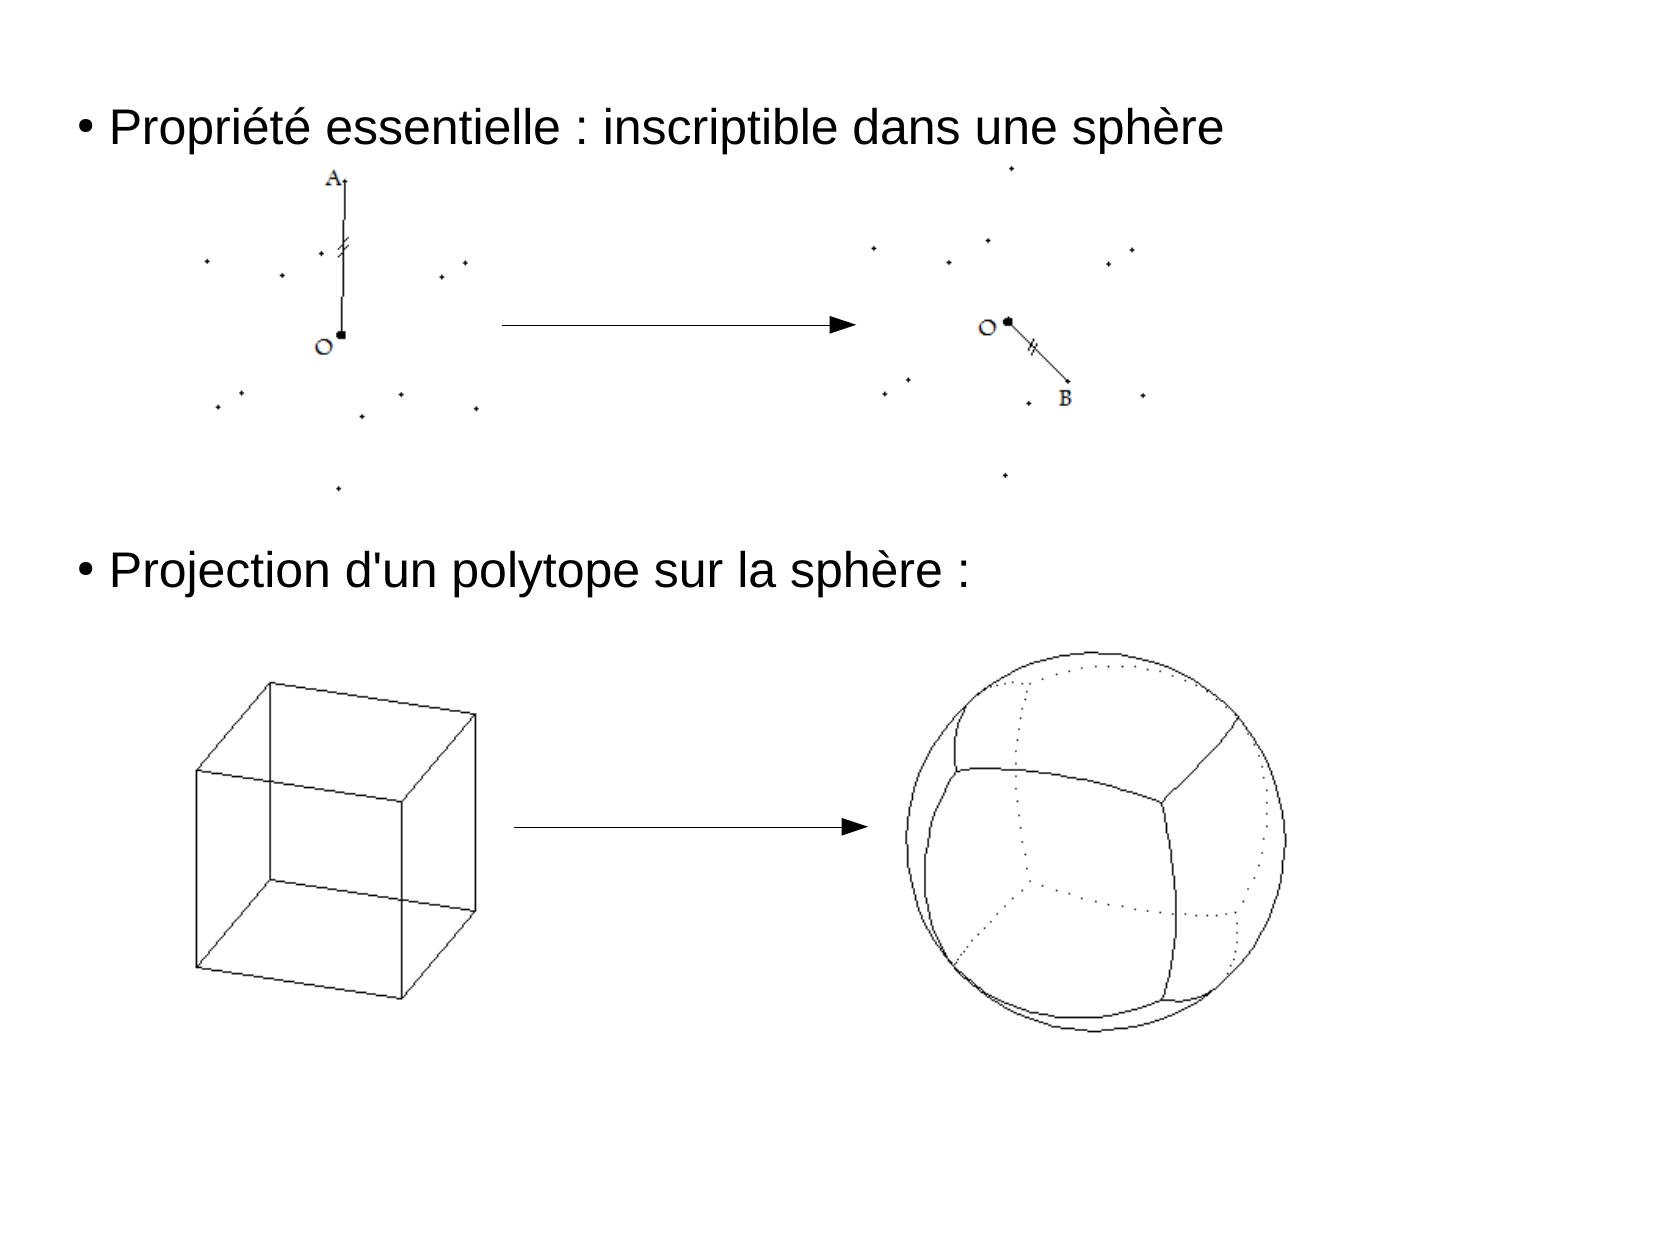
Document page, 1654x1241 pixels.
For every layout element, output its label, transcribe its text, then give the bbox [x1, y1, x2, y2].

picture [864, 154, 1166, 489]
text_box Propriété essentielle : inscriptible dans une sphère [76, 77, 1566, 178]
text_box Projection d'un polytope sur la sphère : [76, 520, 1566, 621]
picture [174, 676, 489, 1006]
picture [202, 159, 493, 507]
picture [890, 641, 1293, 1042]
